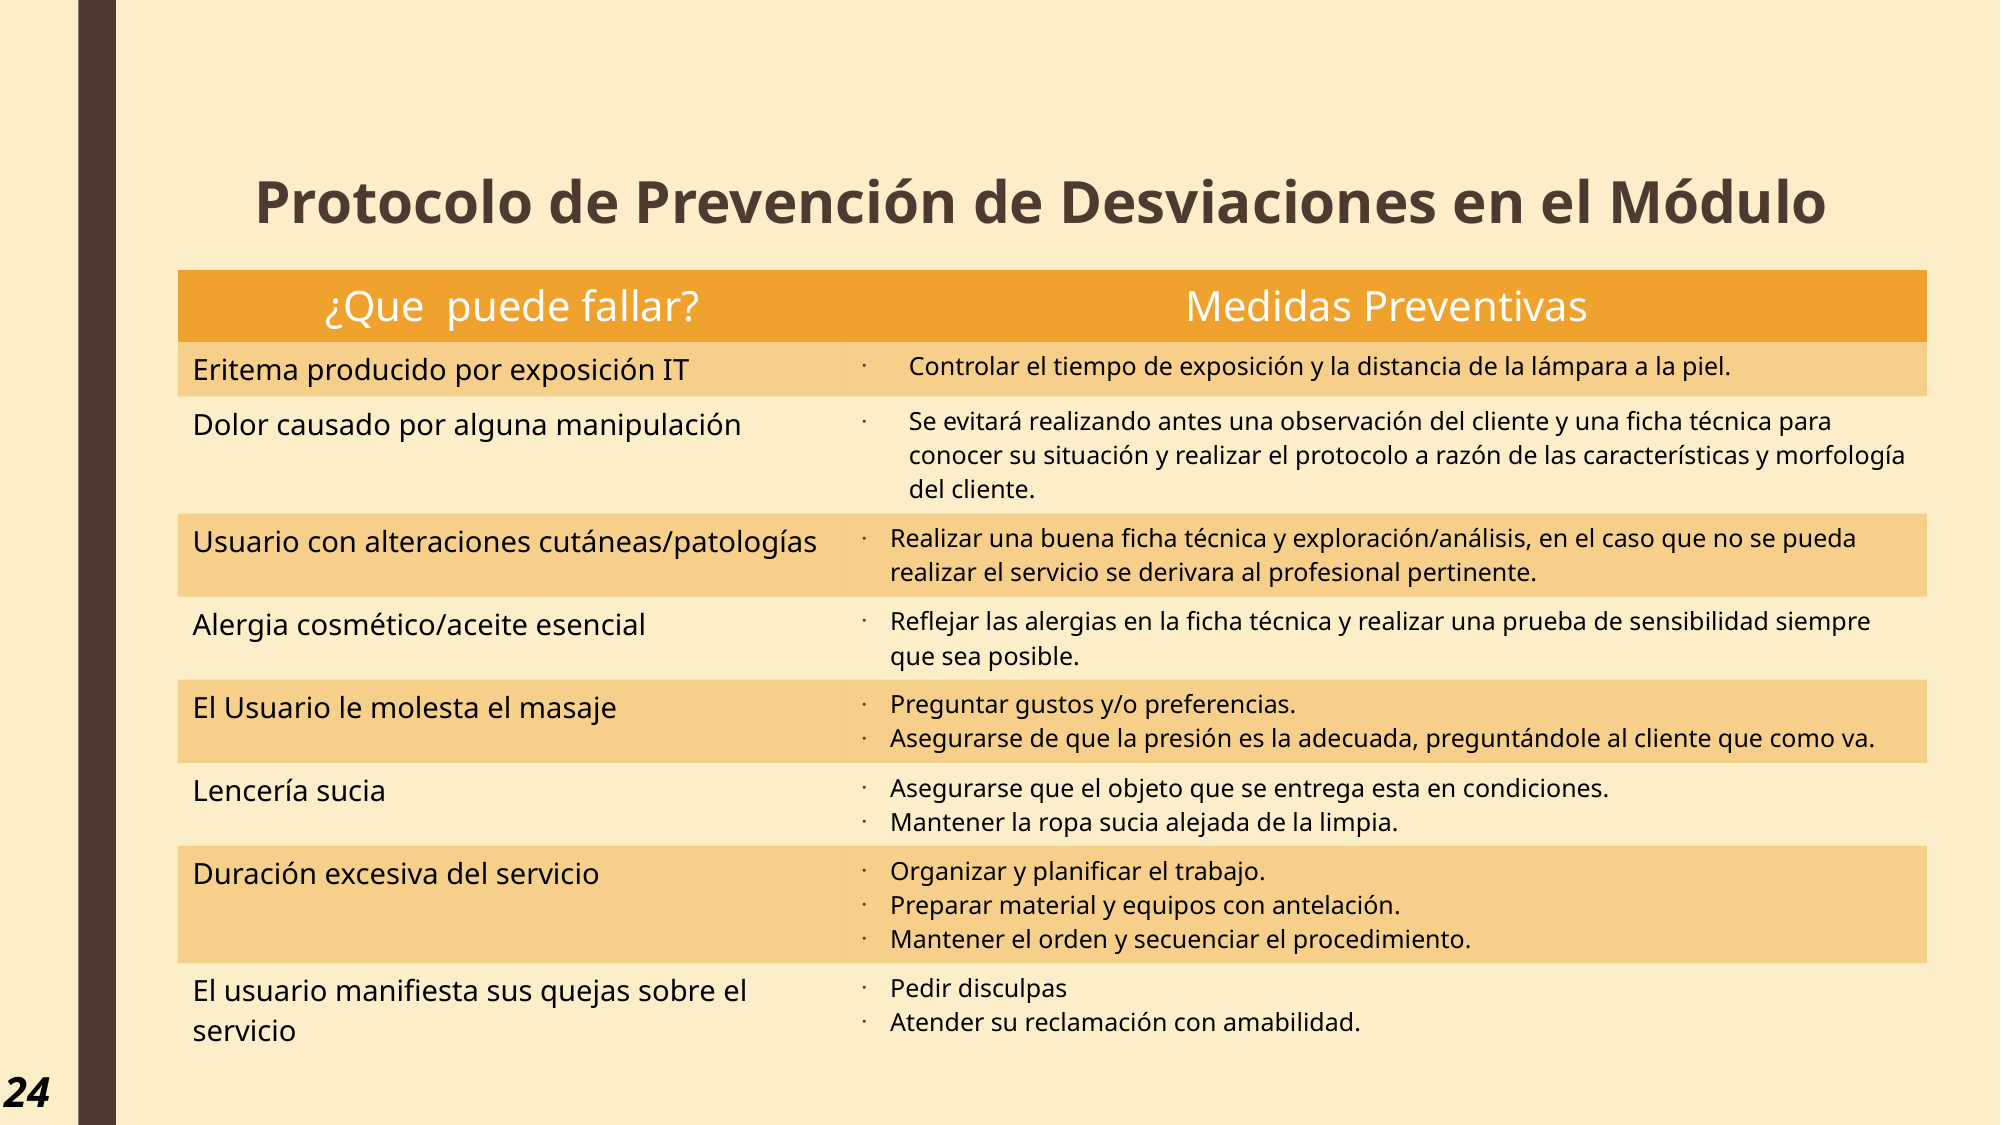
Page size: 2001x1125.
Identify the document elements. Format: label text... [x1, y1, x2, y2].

table_cell Reflejar las alergias en la ficha técnica y realizar una prueba de sensibilidad siempre que sea posible. [847, 597, 1927, 680]
table_cell Lencería sucia [178, 763, 847, 846]
table_header ¿Que puede fallar? [178, 270, 847, 342]
table_cell Pedir disculpas Atender su reclamación con amabilidad. [847, 963, 1927, 1058]
table_cell Organizar y planificar el trabajo. Preparar material y equipos con antelación. Mantener el orden y secuenciar el procedimiento. [847, 846, 1927, 963]
table_cell Alergia cosmético/aceite esencial [178, 597, 847, 680]
table_cell Realizar una buena ficha técnica y exploración/análisis, en el caso que no se pueda realizar el servicio se derivara al profesional pertinente. [847, 514, 1927, 597]
table_header Medidas Preventivas [847, 270, 1927, 342]
table_cell Usuario con alteraciones cutáneas/patologías [178, 514, 847, 597]
table_cell Duración excesiva del servicio [178, 846, 847, 963]
table_cell El Usuario le molesta el masaje [178, 680, 847, 763]
table_cell Se evitará realizando antes una observación del cliente y una ficha técnica para conocer su situación y realizar el protocolo a razón de las características y morfología del cliente. [847, 396, 1927, 514]
slide_number 24 [0, 1058, 79, 1125]
table_cell Asegurarse que el objeto que se entrega esta en condiciones. Mantener la ropa sucia alejada de la limpia. [847, 763, 1927, 846]
title Protocolo de Prevención de Desviaciones en el Módulo Masaje [222, 122, 1861, 243]
table_cell El usuario manifiesta sus quejas sobre el servicio [178, 963, 847, 1058]
table_cell Dolor causado por alguna manipulación [178, 396, 847, 514]
table_cell Controlar el tiempo de exposición y la distancia de la lámpara a la piel. [847, 342, 1927, 396]
table_cell Eritema producido por exposición IT [178, 342, 847, 396]
table_cell Preguntar gustos y/o preferencias. Asegurarse de que la presión es la adecuada, preguntándole al cliente que como va. [847, 680, 1927, 763]
